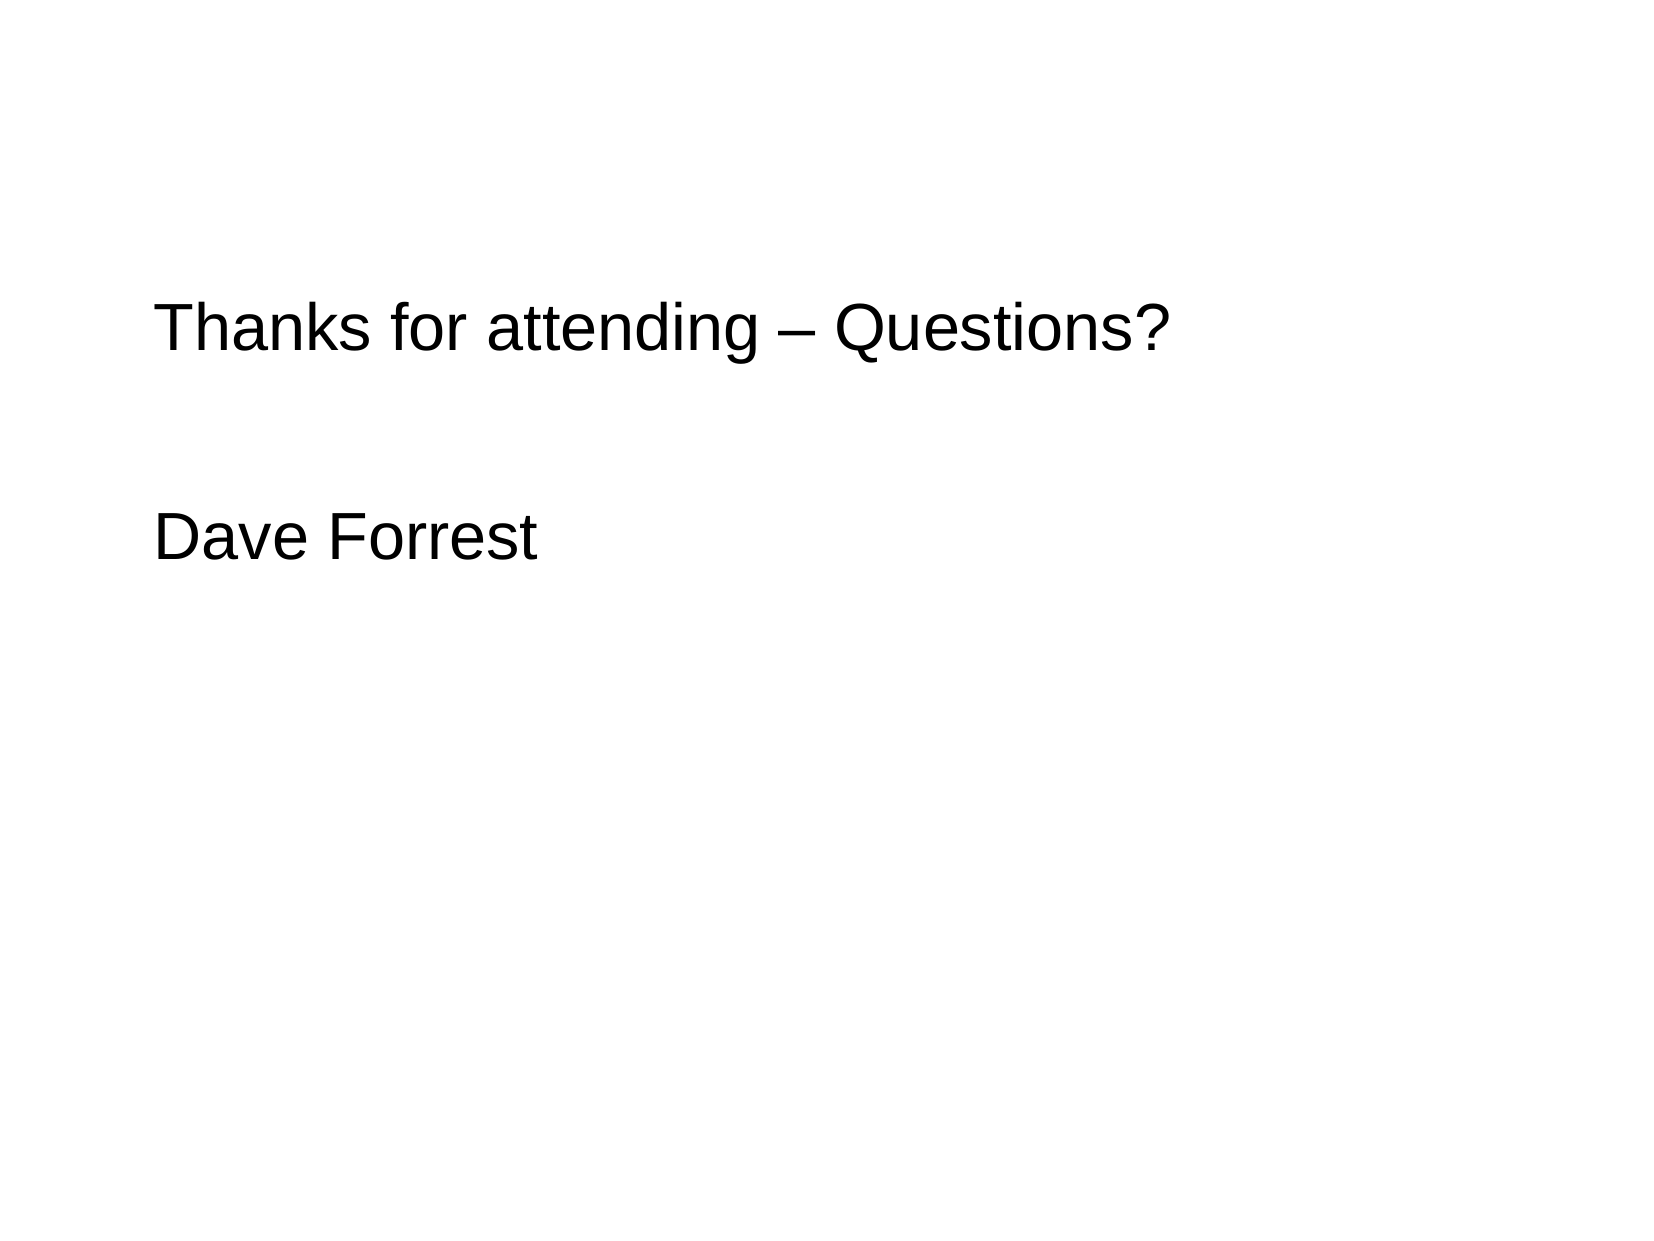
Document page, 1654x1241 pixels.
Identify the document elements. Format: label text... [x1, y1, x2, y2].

list Thanks for attending – Questions? Dave Forrest [82, 290, 1571, 1010]
